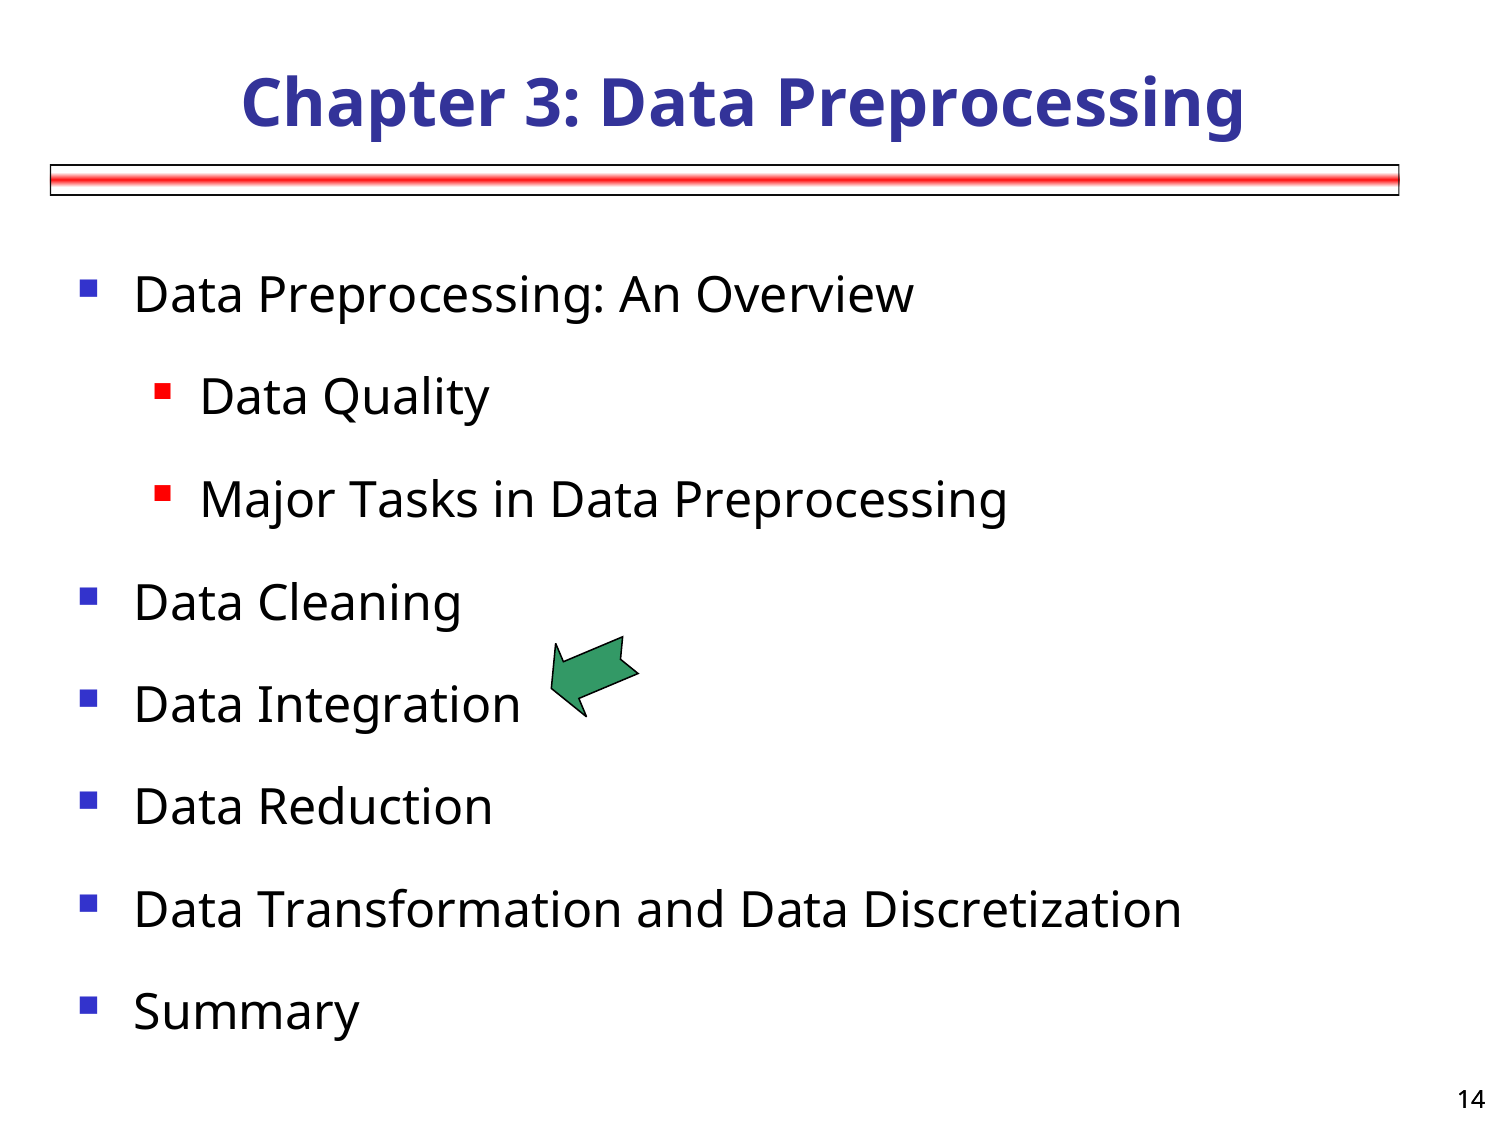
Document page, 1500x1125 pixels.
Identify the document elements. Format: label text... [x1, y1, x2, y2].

text_box [551, 636, 639, 717]
list Data Preprocessing: An Overview Data Quality Major Tasks in Data Preprocessing Data Cleaning Data Integration Data Reduction Data Transformation and Data Discretization Summary [62, 224, 1413, 1063]
title Chapter 3: Data Preprocessing [24, 49, 1463, 150]
text_box <number> [1187, 1062, 1500, 1125]
